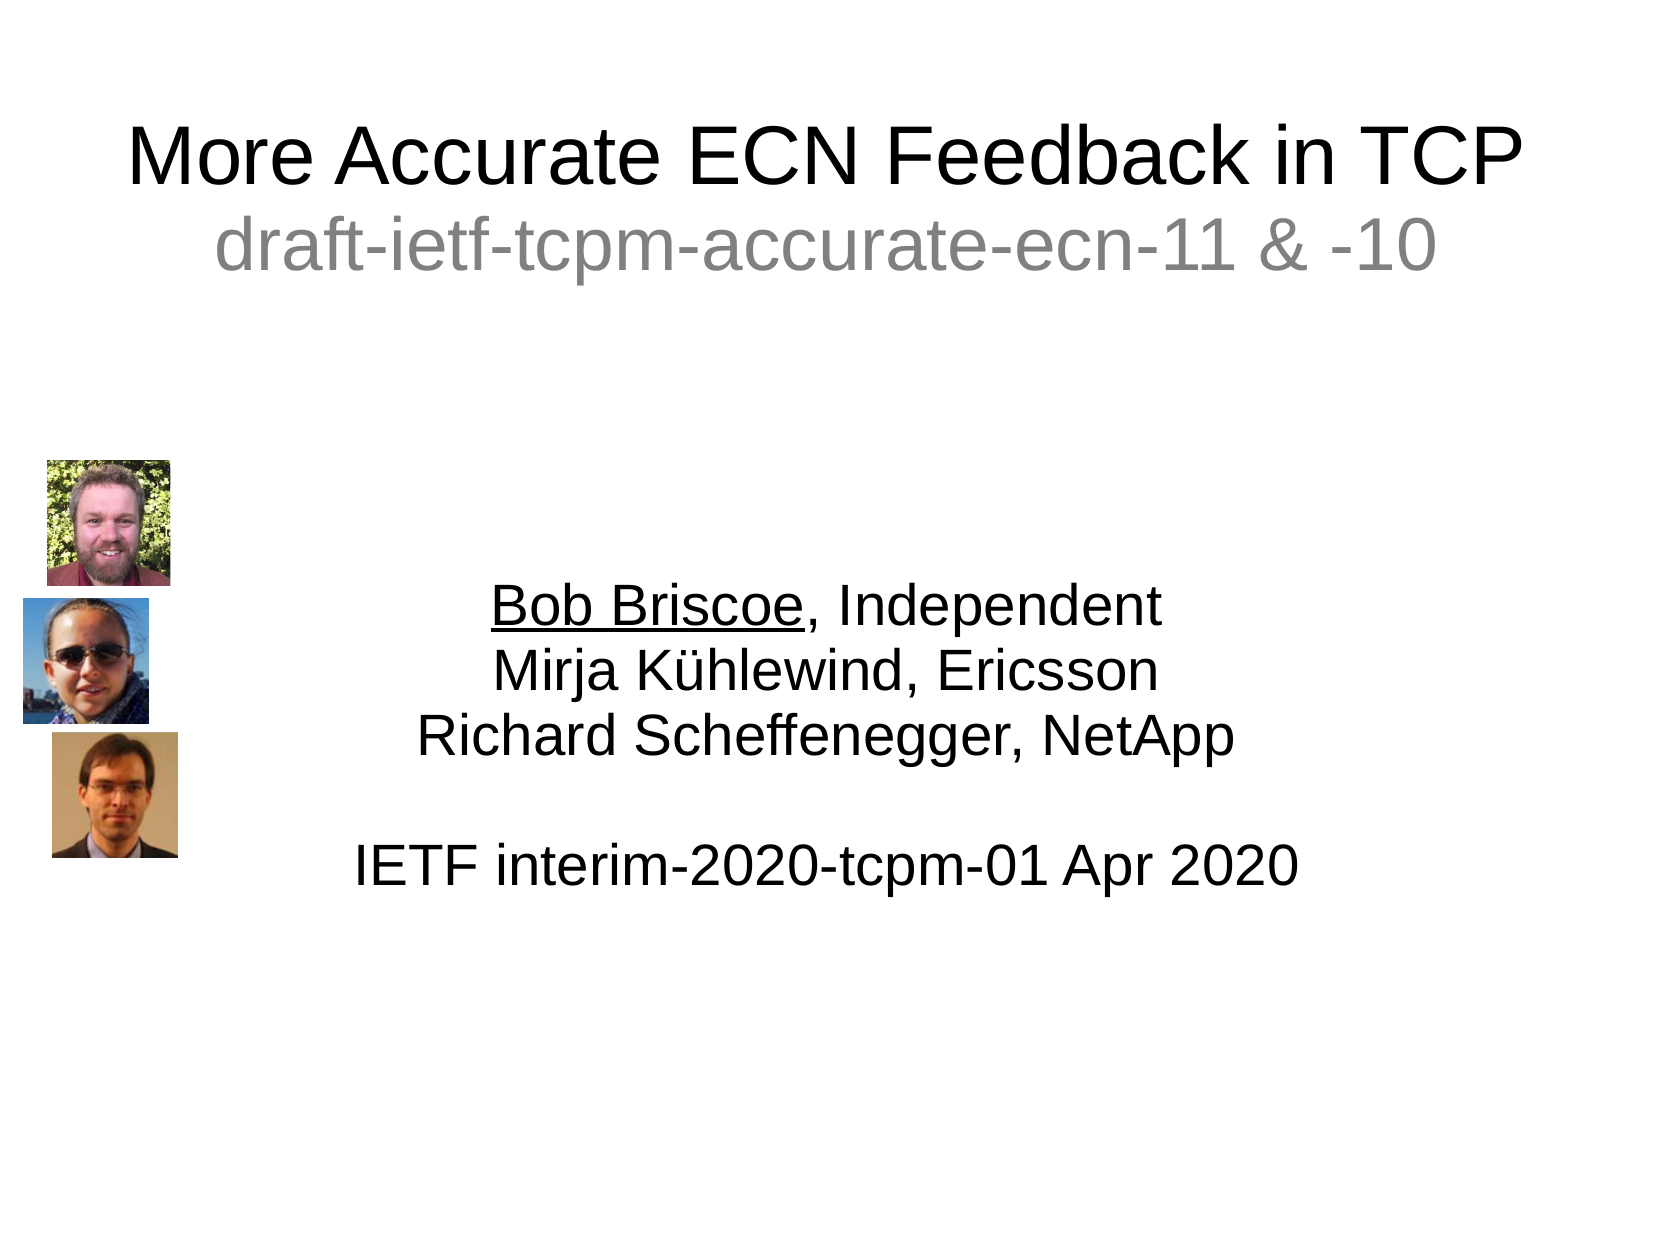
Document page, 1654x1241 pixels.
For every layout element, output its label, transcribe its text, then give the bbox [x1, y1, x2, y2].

subtitle Bob Briscoe, Independent Mirja Kühlewind, Ericsson Richard Scheffenegger, NetApp IETF interim-2020-tcpm-01 Apr 2020 [82, 460, 1571, 1010]
picture [23, 598, 149, 724]
picture [52, 732, 178, 858]
title More Accurate ECN Feedback in TCP draft-ietf-tcpm-accurate-ecn-11 & -10 [82, 58, 1571, 337]
picture [47, 460, 171, 586]
